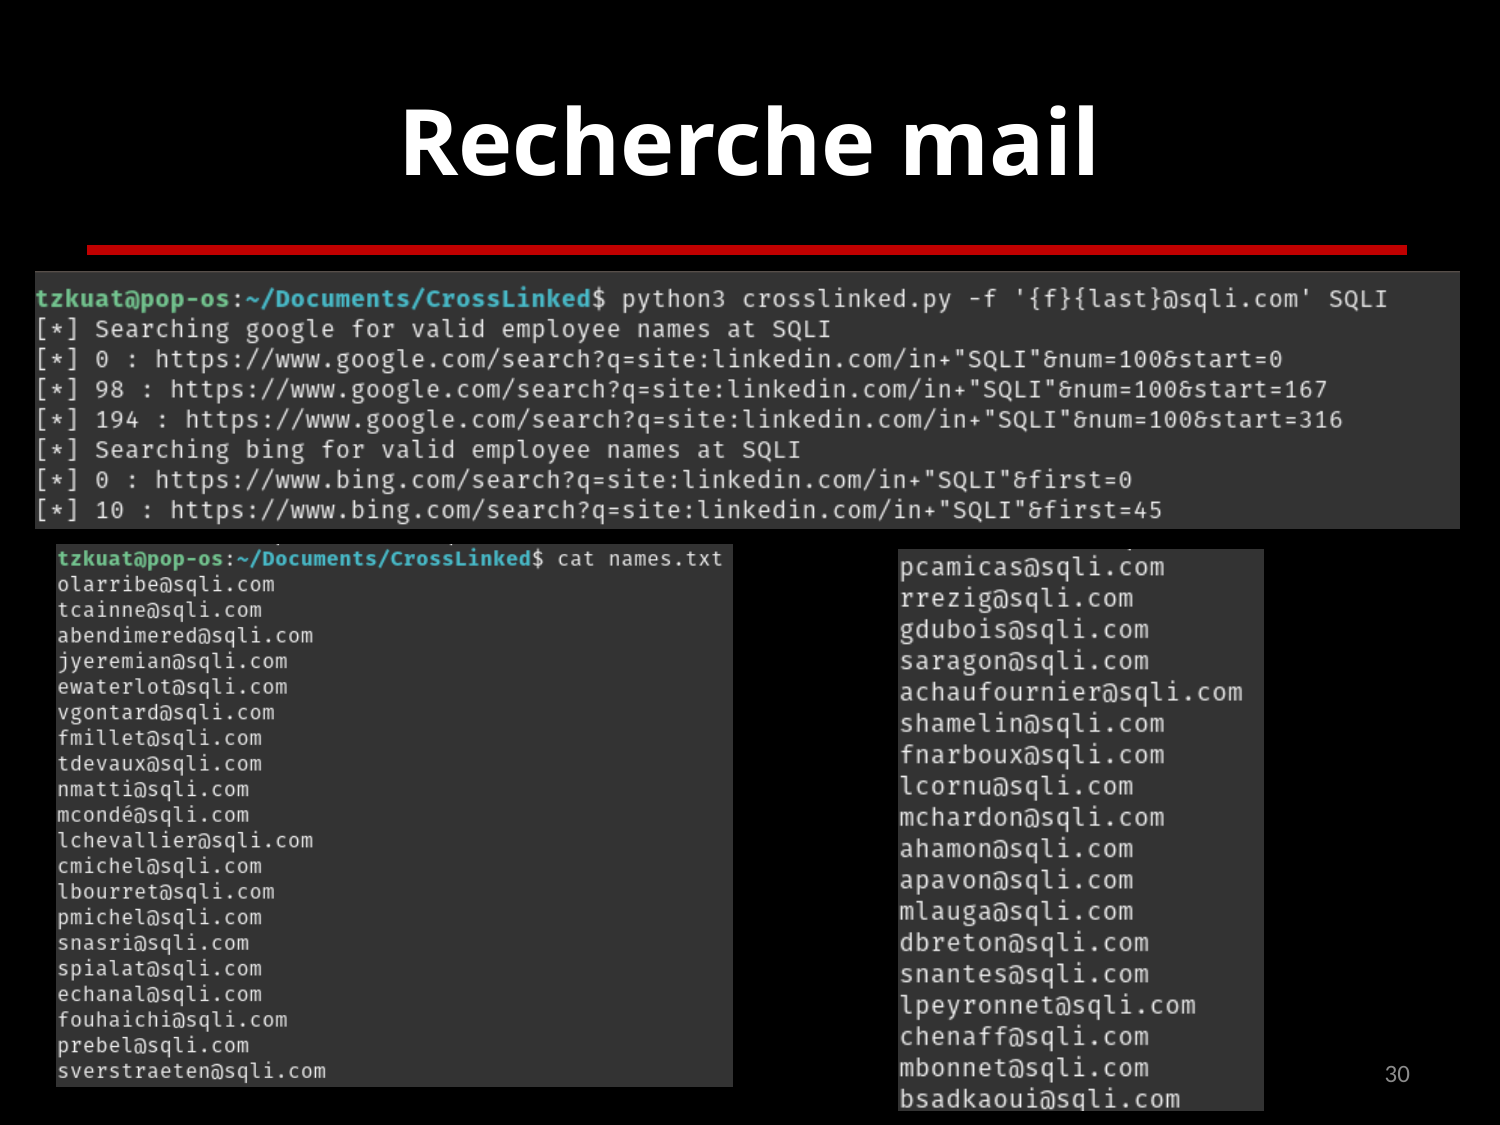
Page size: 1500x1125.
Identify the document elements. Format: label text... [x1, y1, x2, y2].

picture [35, 271, 1460, 529]
title Recherche mail [75, 45, 1425, 233]
picture [56, 544, 733, 1087]
slide_number <numéro> [1264, 1042, 1425, 1103]
picture [898, 549, 1264, 1111]
